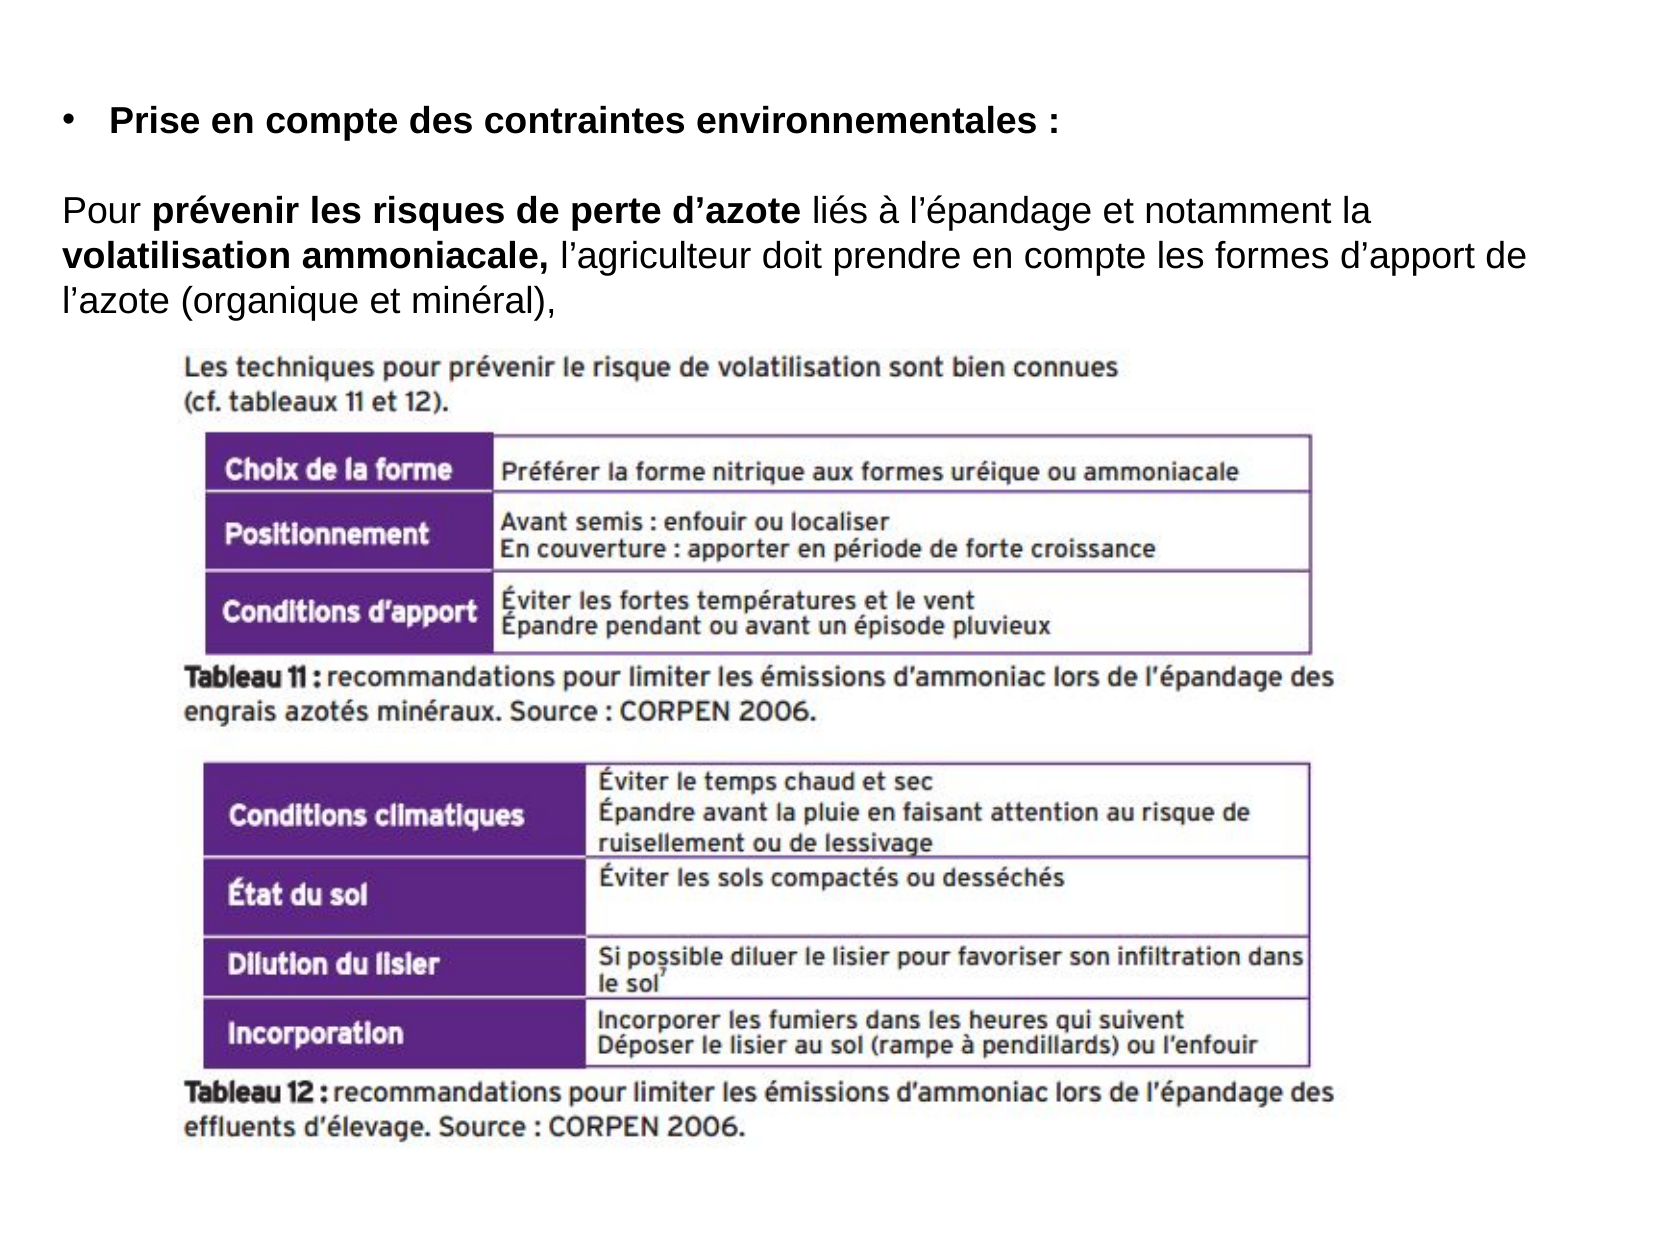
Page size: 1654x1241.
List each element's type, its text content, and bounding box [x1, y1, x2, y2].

text_box Prise en compte des contraintes environnementales : Pour prévenir les risques de perte d’azote liés à l’épandage et notamment la volatilisation ammoniacale, l’agriculteur doit prendre en compte les formes d’apport de l’azote (organique et minéral), [47, 88, 1619, 329]
picture [177, 348, 1359, 1152]
